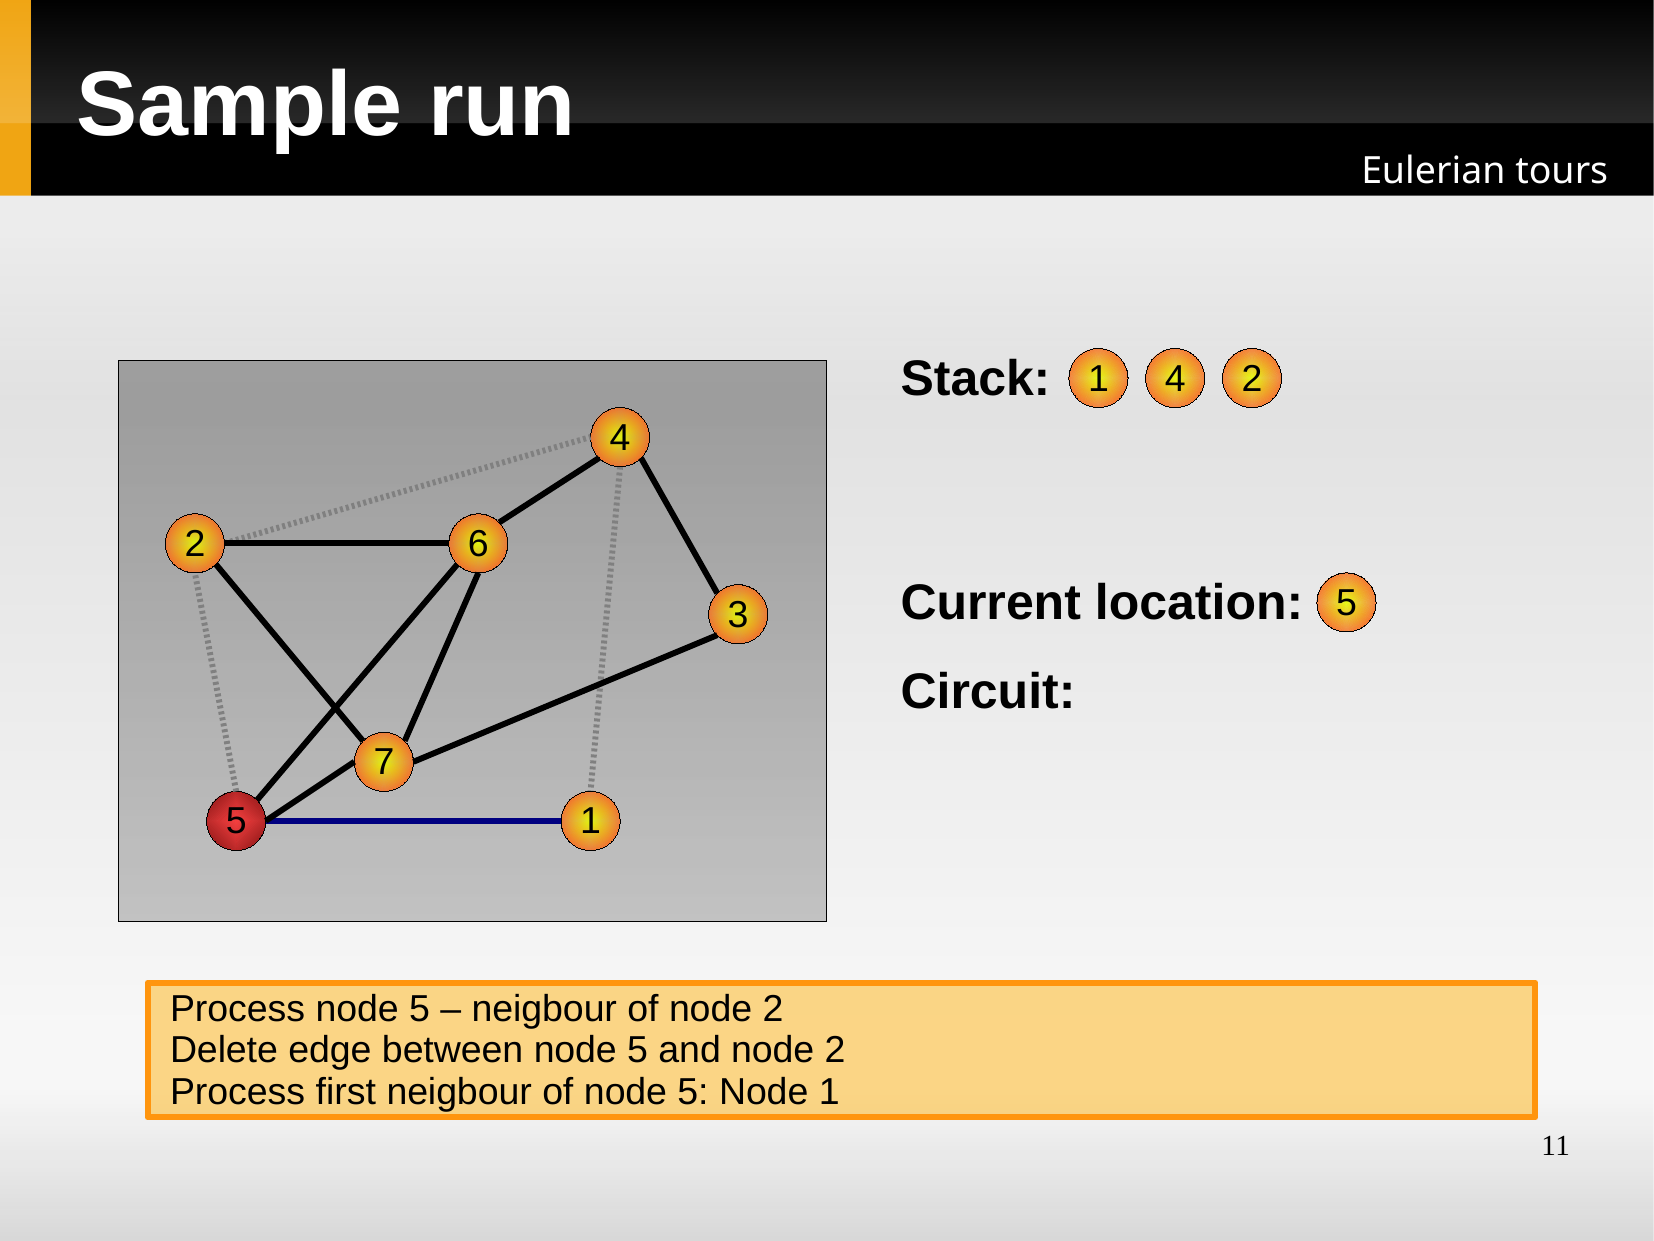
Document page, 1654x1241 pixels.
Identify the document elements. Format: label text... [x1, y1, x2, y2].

picture [0, 0, 1654, 1241]
text_box 2 [165, 513, 225, 573]
text_box 2 [1222, 348, 1282, 408]
text_box 5 [206, 791, 266, 851]
text_box 7 [354, 732, 414, 792]
text_box [118, 360, 827, 922]
text_box Current location: [885, 567, 1359, 638]
text_box Circuit: [885, 655, 1093, 727]
text_box 1 [1068, 348, 1129, 408]
text_box 1 [561, 791, 621, 851]
text_box 4 [1145, 348, 1205, 408]
title Sample run [76, 0, 1565, 208]
text_box Process node 5 – neigbour of node 2 Delete edge between node 5 and node 2 Process first neigbour of node 5: Node 1 [147, 982, 1536, 1118]
text_box 3 [708, 584, 768, 644]
text_box 6 [448, 513, 508, 573]
text_box Stack: [885, 342, 1123, 414]
text_box 4 [590, 407, 650, 467]
text_box 5 [1316, 572, 1377, 632]
